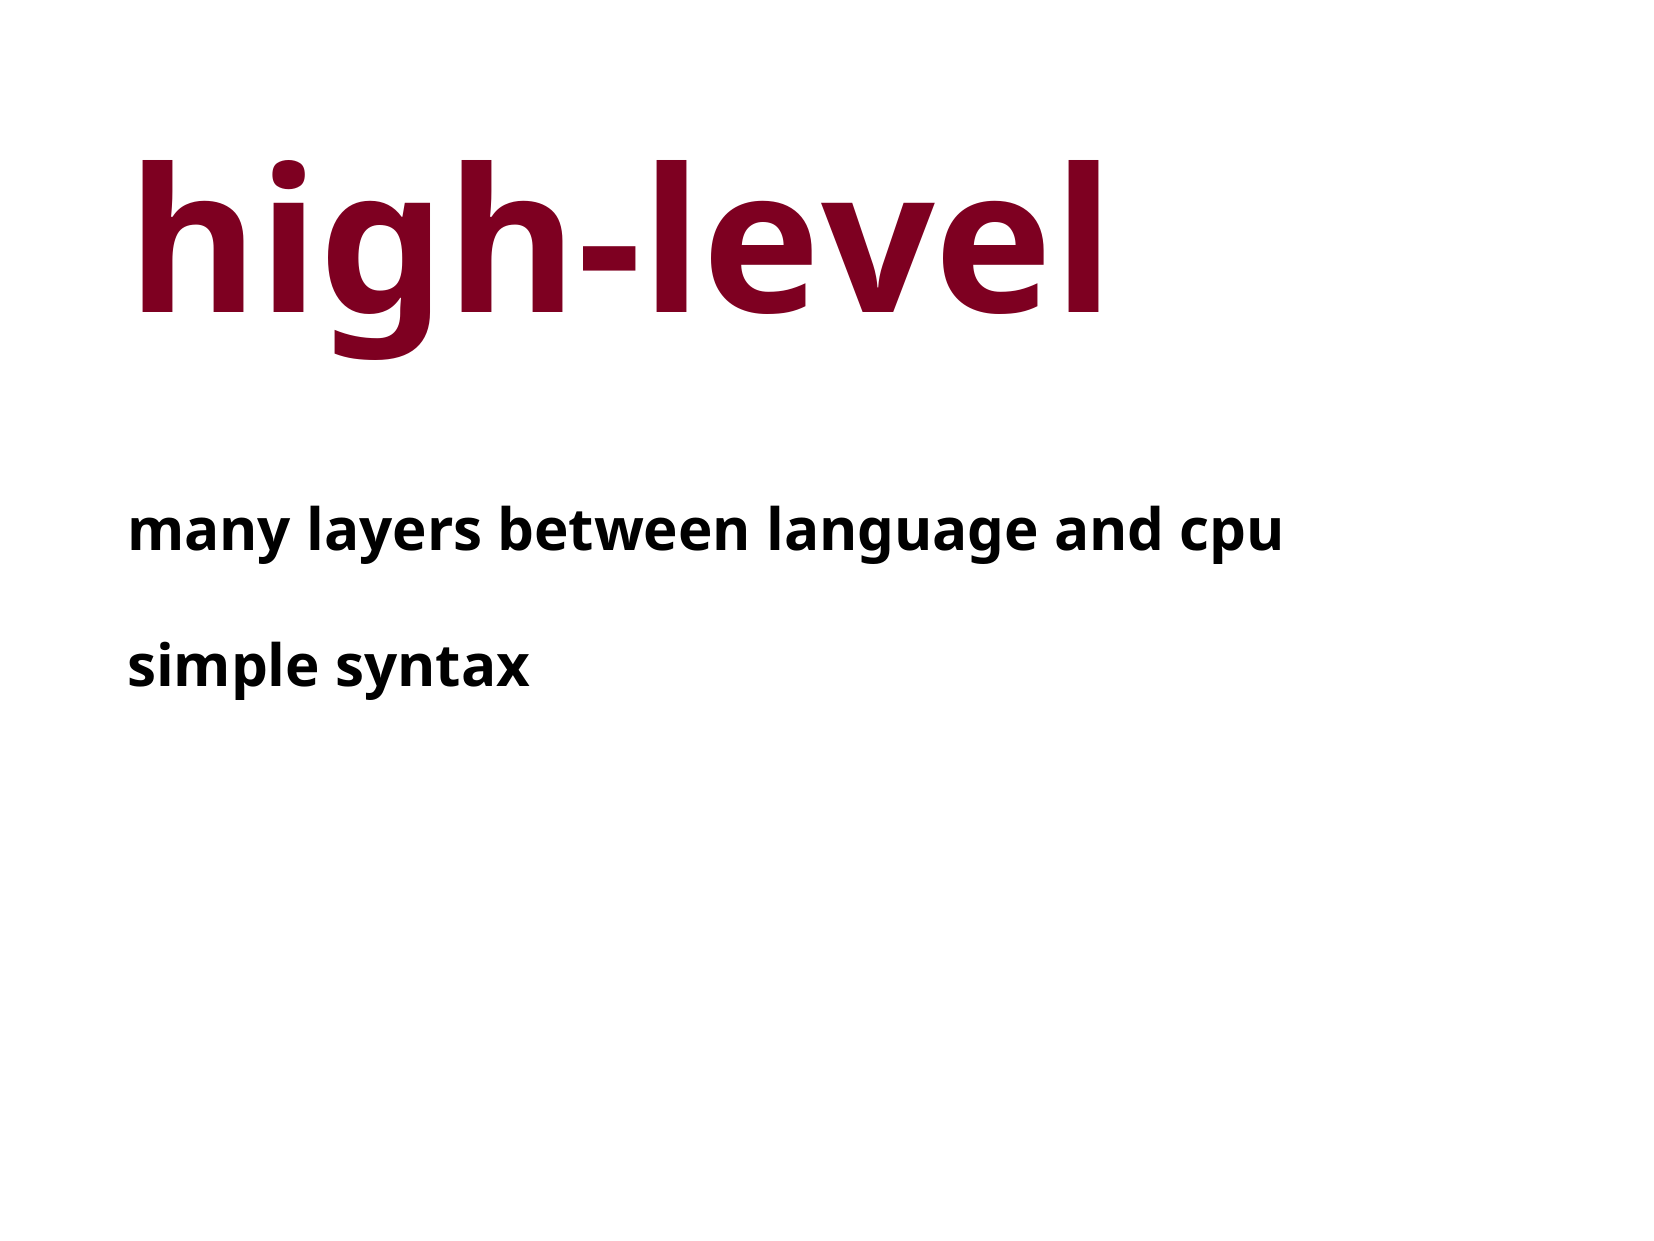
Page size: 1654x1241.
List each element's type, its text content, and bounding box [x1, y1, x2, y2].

text_box many layers between language and cpu simple syntax [112, 487, 1313, 852]
text_box high-level [112, 112, 1351, 366]
